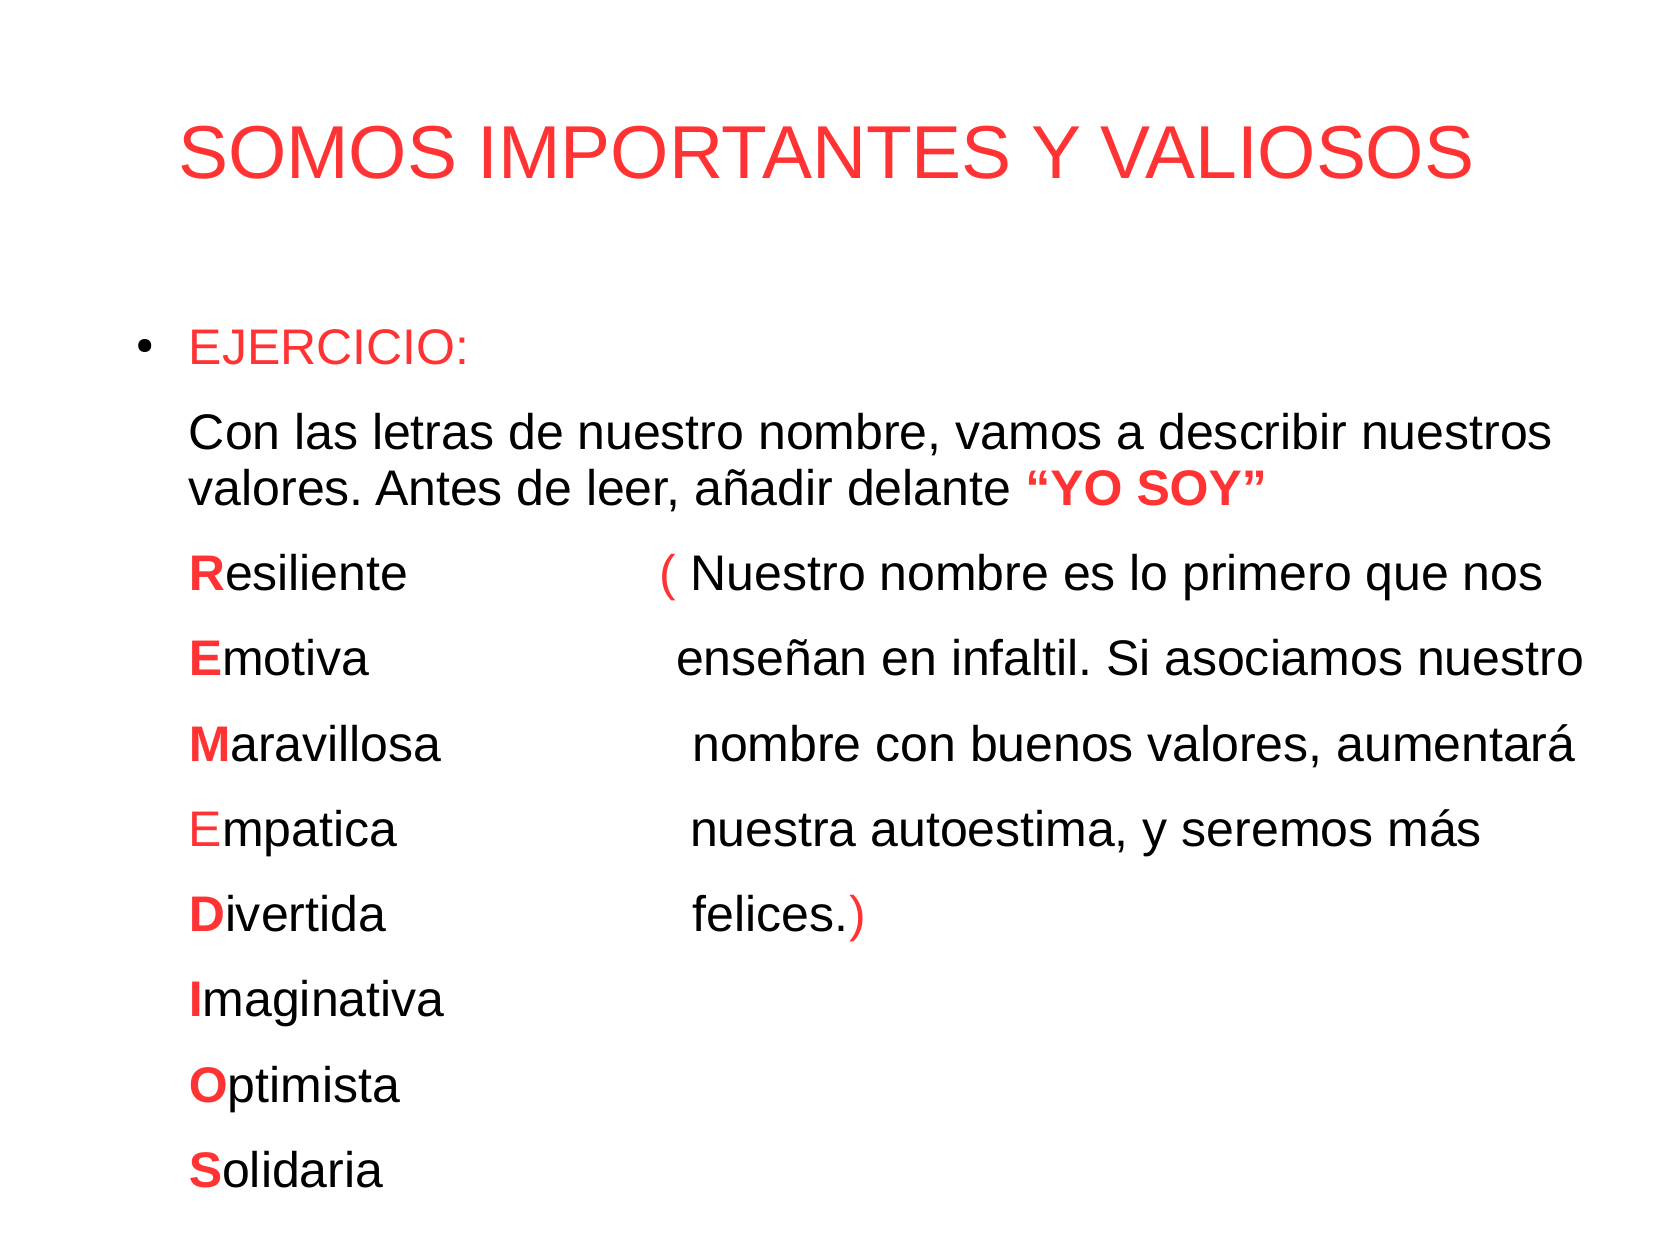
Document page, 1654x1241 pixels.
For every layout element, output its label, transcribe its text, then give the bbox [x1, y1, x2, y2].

title SOMOS IMPORTANTES Y VALIOSOS [82, 49, 1571, 257]
list EJERCICIO: Con las letras de nuestro nombre, vamos a describir nuestros valores. Antes de leer, añadir delante “YO SOY” Resiliente ( Nuestro nombre es lo primero que nos Emotiva enseñan en infaltil. Si asociamos nuestro Maravillosa nombre con buenos valores, aumentará Empatica nuestra autoestima, y seremos más Divertida felices.) Imaginativa Optimista Solidaria [118, 318, 1607, 1241]
